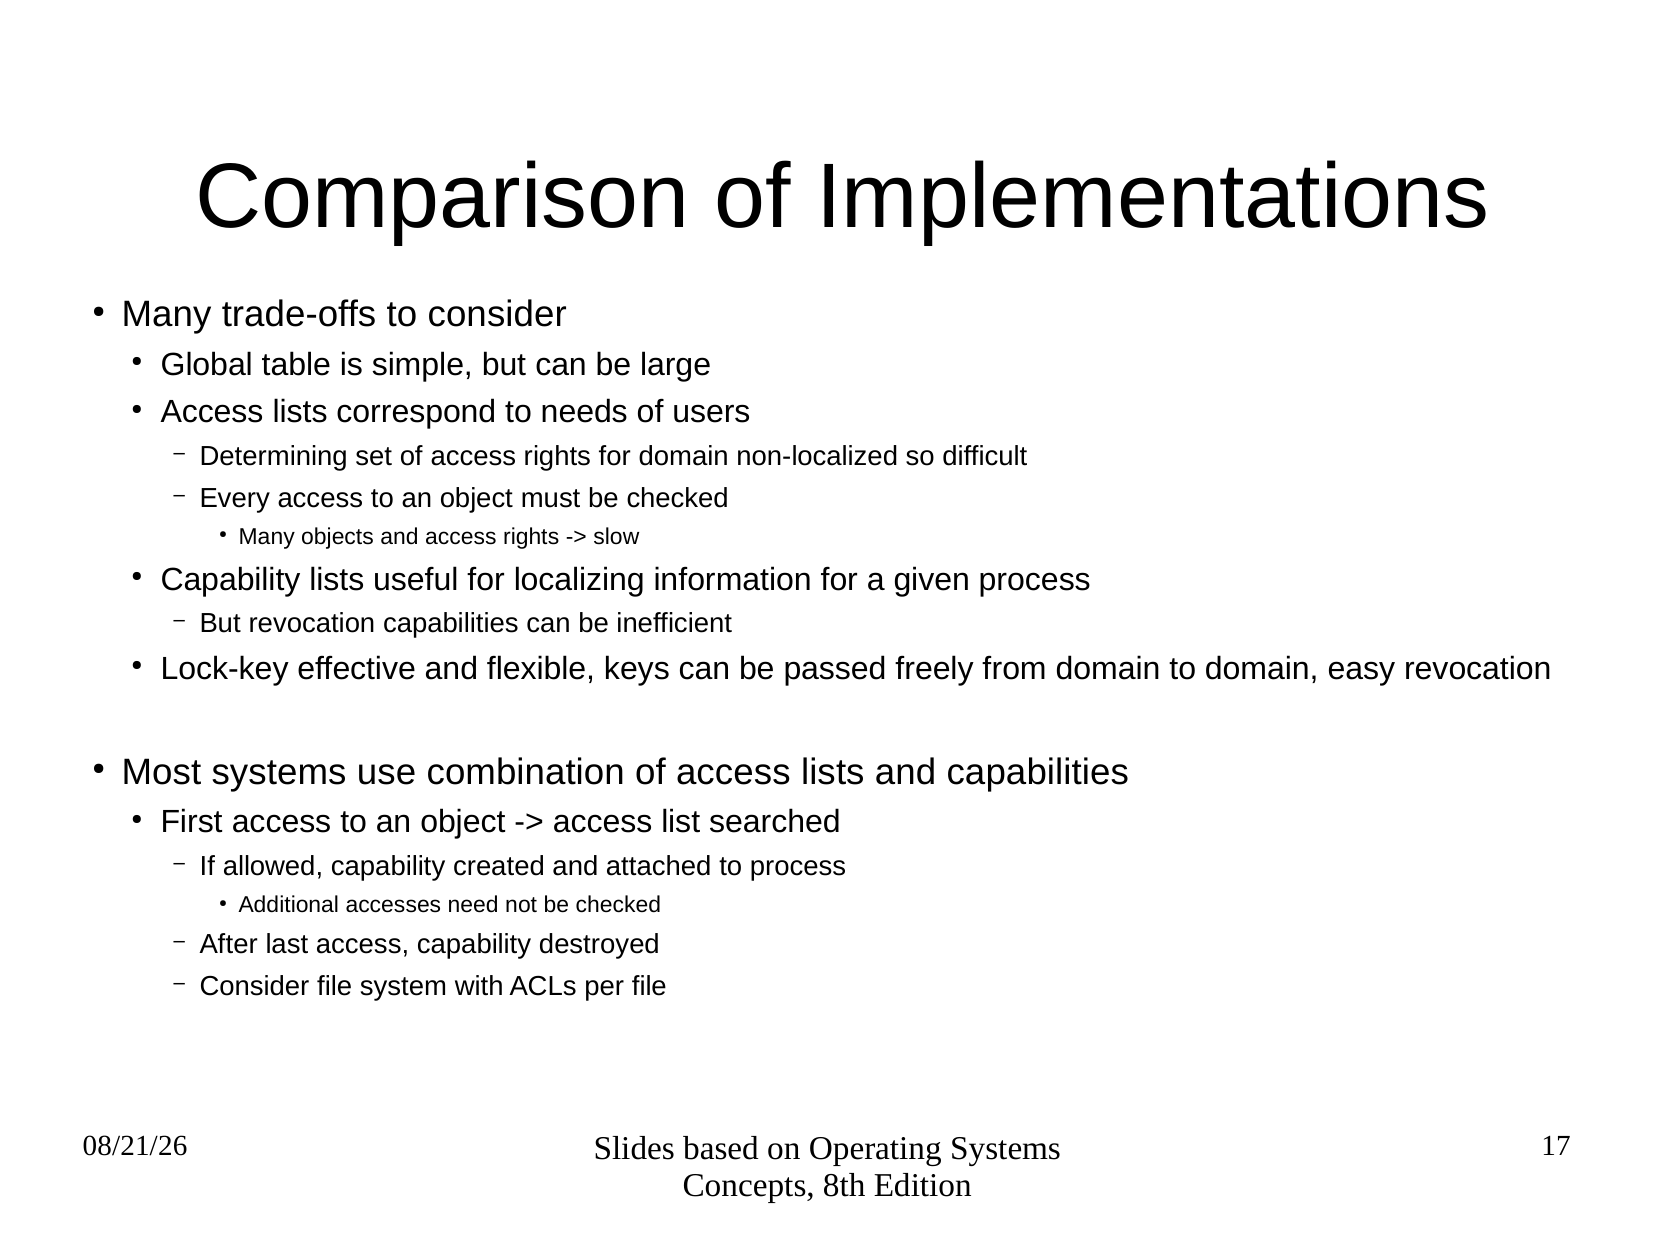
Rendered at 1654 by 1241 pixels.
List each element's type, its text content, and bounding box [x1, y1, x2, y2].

list Many trade-offs to consider Global table is simple, but can be large Access lists correspond to needs of users Determining set of access rights for domain non-localized so difficult Every access to an object must be checked Many objects and access rights -> slow Capability lists useful for localizing information for a given process But revocation capabilities can be inefficient Lock-key effective and flexible, keys can be passed freely from domain to domain, easy revocation Most systems use combination of access lists and capabilities First access to an object -> access list searched If allowed, capability created and attached to process Additional accesses need not be checked After last access, capability destroyed Consider file system with ACLs per file [82, 290, 1571, 1010]
title Comparison of Implementations [82, 49, 1571, 257]
